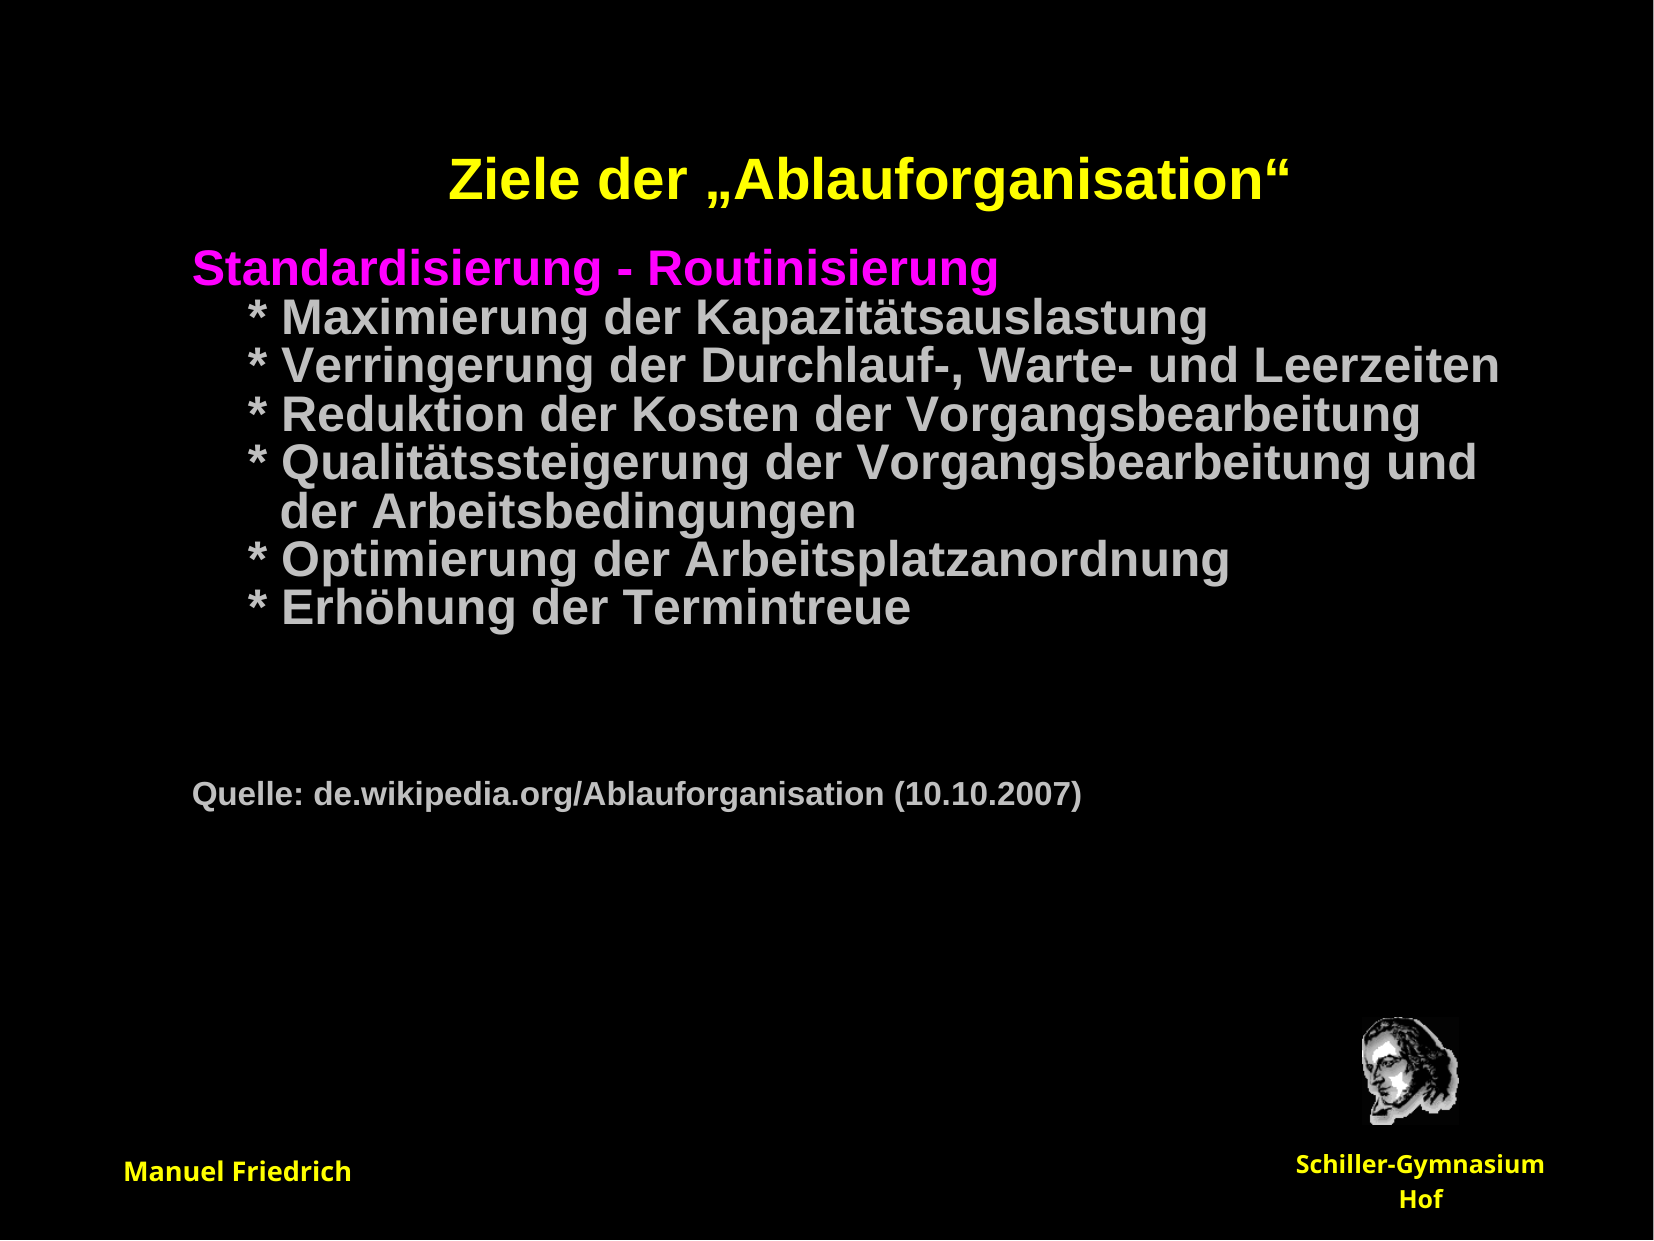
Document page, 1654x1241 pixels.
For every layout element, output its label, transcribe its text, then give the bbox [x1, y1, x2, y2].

text_box Ziele der „Ablauforganisation“ Standardisierung - Routinisierung * Maximierung der Kapazitätsauslastung * Verringerung der Durchlauf-, Warte- und Leerzeiten * Reduktion der Kosten der Vorgangsbearbeitung * Qualitätssteigerung der Vorgangsbearbeitung und der Arbeitsbedingungen * Optimierung der Arbeitsplatzanordnung * Erhöhung der Termintreue Quelle: de.wikipedia.org/Ablauforganisation (10.10.2007) [177, 146, 1566, 945]
text_box Schiller-Gymnasium Hof [1295, 1145, 1546, 1216]
picture [1362, 1017, 1459, 1126]
text_box Manuel Friedrich [123, 1151, 353, 1191]
